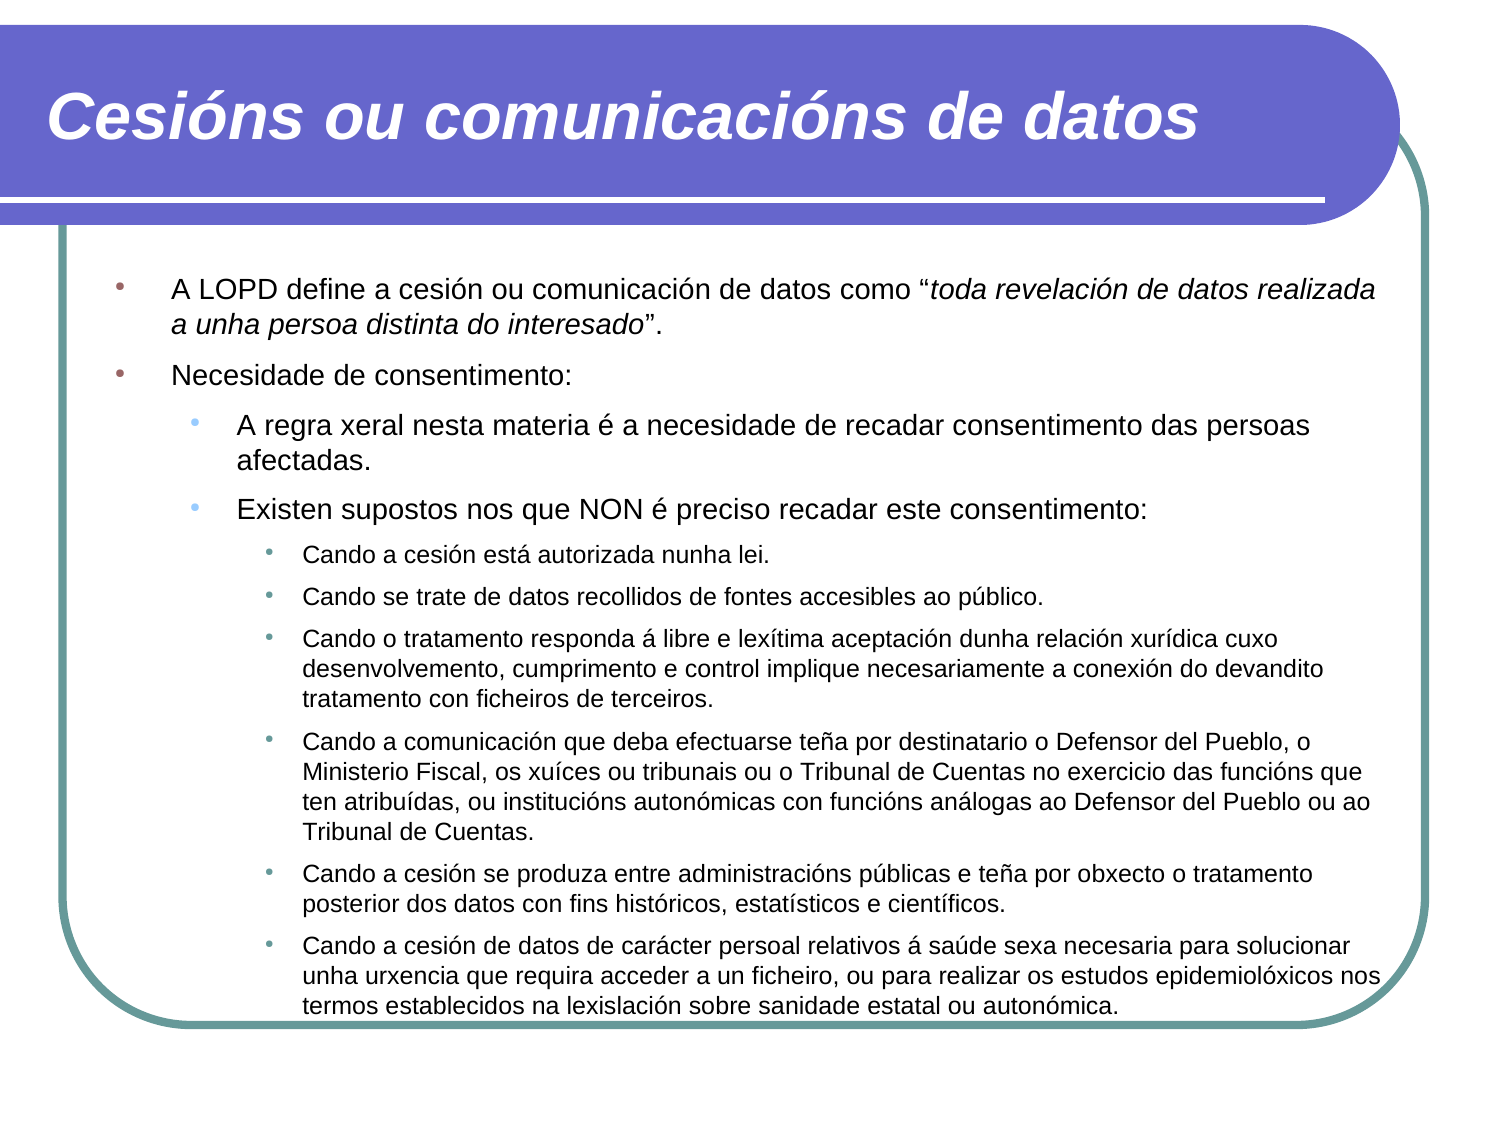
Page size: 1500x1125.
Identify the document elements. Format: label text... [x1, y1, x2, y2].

list A LOPD define a cesión ou comunicación de datos como “toda revelación de datos realizada a unha persoa distinta do interesado”. Necesidade de consentimento: A regra xeral nesta materia é a necesidade de recadar consentimento das persoas afectadas. Existen supostos nos que NON é preciso recadar este consentimento: Cando a cesión está autorizada nunha lei. Cando se trate de datos recollidos de fontes accesibles ao público. Cando o tratamento responda á libre e lexítima aceptación dunha relación xurídica cuxo desenvolvemento, cumprimento e control implique necesariamente a conexión do devandito tratamento con ficheiros de terceiros. Cando a comunicación que deba efectuarse teña por destinatario o Defensor del Pueblo, o Ministerio Fiscal, os xuíces ou tribunais ou o Tribunal de Cuentas no exercicio das funcións que ten atribuídas, ou institucións autonómicas con funcións análogas ao Defensor del Pueblo ou ao Tribunal de Cuentas. Cando a cesión se produza entre administracións públicas e teña por obxecto o tratamento posterior dos datos con fins históricos, estatísticos e científicos. Cando a cesión de datos de carácter persoal relativos á saúde sexa necesaria para solucionar unha urxencia que requira acceder a un ficheiro, ou para realizar os estudos epidemiolóxicos nos termos establecidos na lexislación sobre sanidade estatal ou autonómica. [99, 262, 1401, 1028]
title Cesións ou comunicacións de datos [31, 0, 1347, 226]
